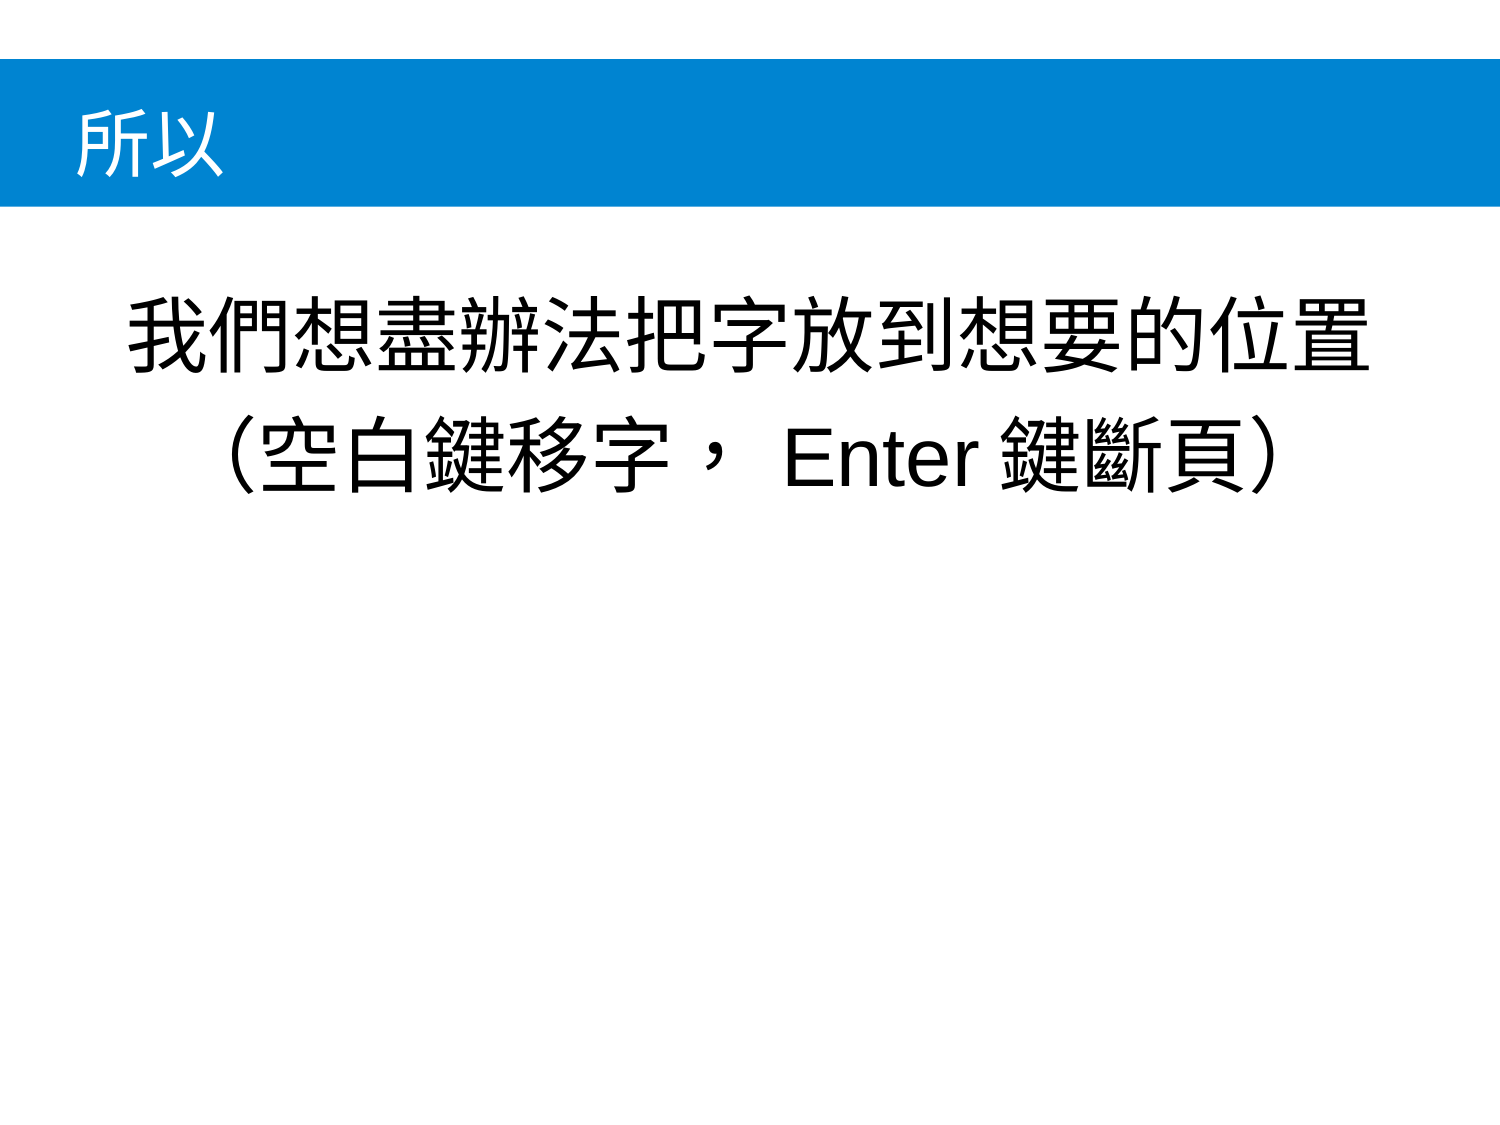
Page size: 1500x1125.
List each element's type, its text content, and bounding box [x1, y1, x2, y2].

subtitle 我們想盡辦法把字放到想要的位置 （空白鍵移字，Enter鍵斷頁） [75, 269, 1426, 913]
title 所以 [75, 44, 1425, 233]
